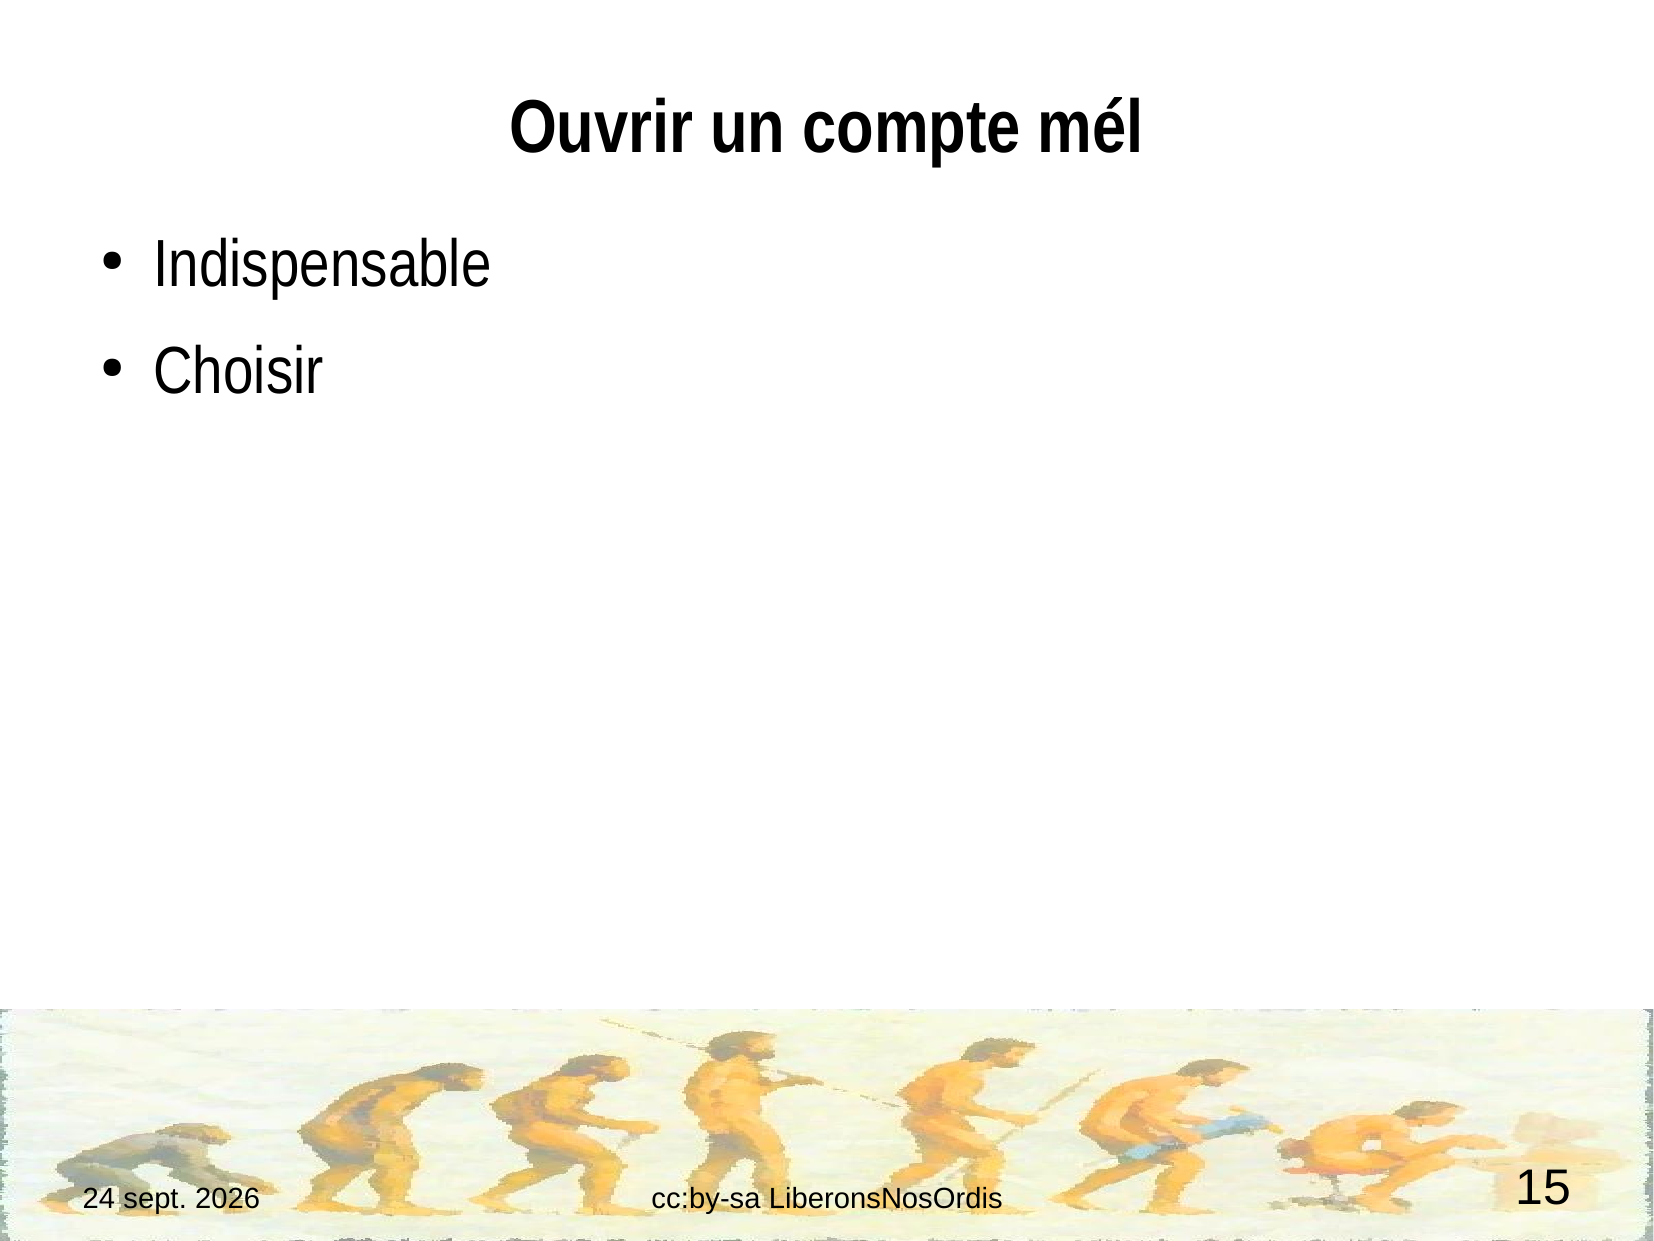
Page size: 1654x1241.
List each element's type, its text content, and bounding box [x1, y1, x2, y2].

list Indispensable Choisir [82, 224, 1571, 1010]
title Ouvrir un compte mél [82, 49, 1571, 201]
picture [0, 1009, 1654, 1241]
